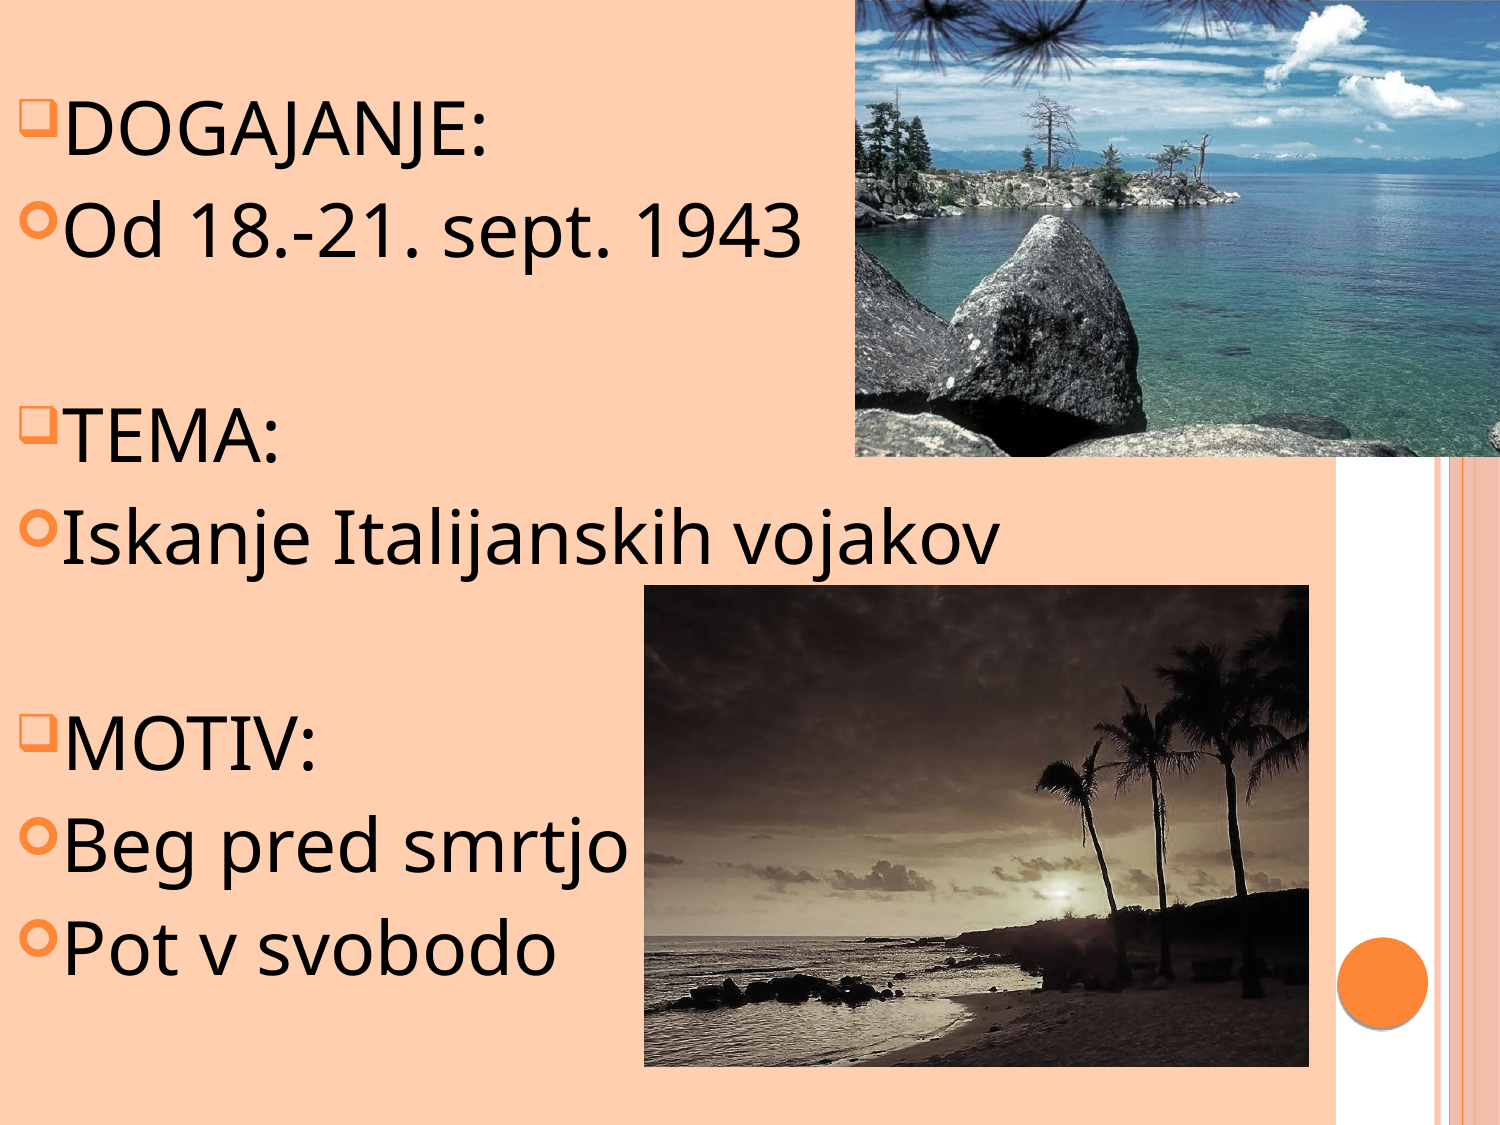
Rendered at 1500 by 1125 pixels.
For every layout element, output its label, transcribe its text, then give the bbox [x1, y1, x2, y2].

picture [644, 585, 1309, 1067]
picture [855, 0, 1500, 457]
list DOGAJANJE: Od 18.-21. sept. 1943 TEMA: Iskanje Italijanskih vojakov MOTIV: Beg pred smrtjo Pot v svobodo [0, 0, 1336, 1125]
